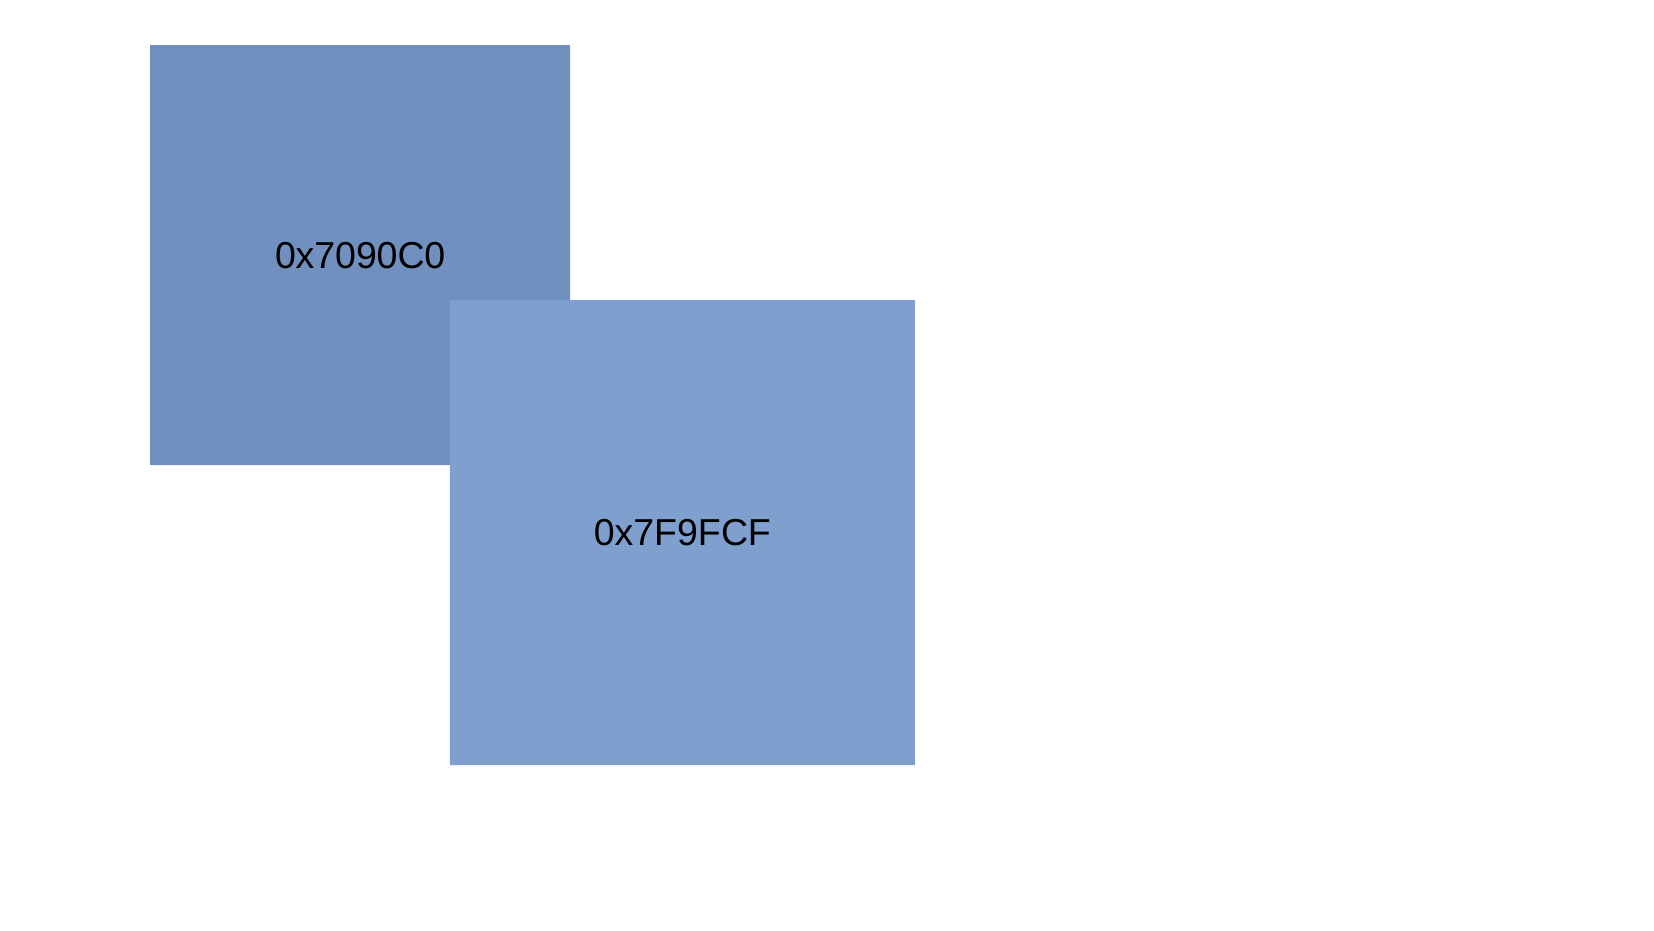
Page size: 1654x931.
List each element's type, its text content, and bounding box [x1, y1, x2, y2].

text_box 0x7090C0 [150, 45, 571, 466]
text_box 0x7F9FCF [449, 300, 915, 766]
